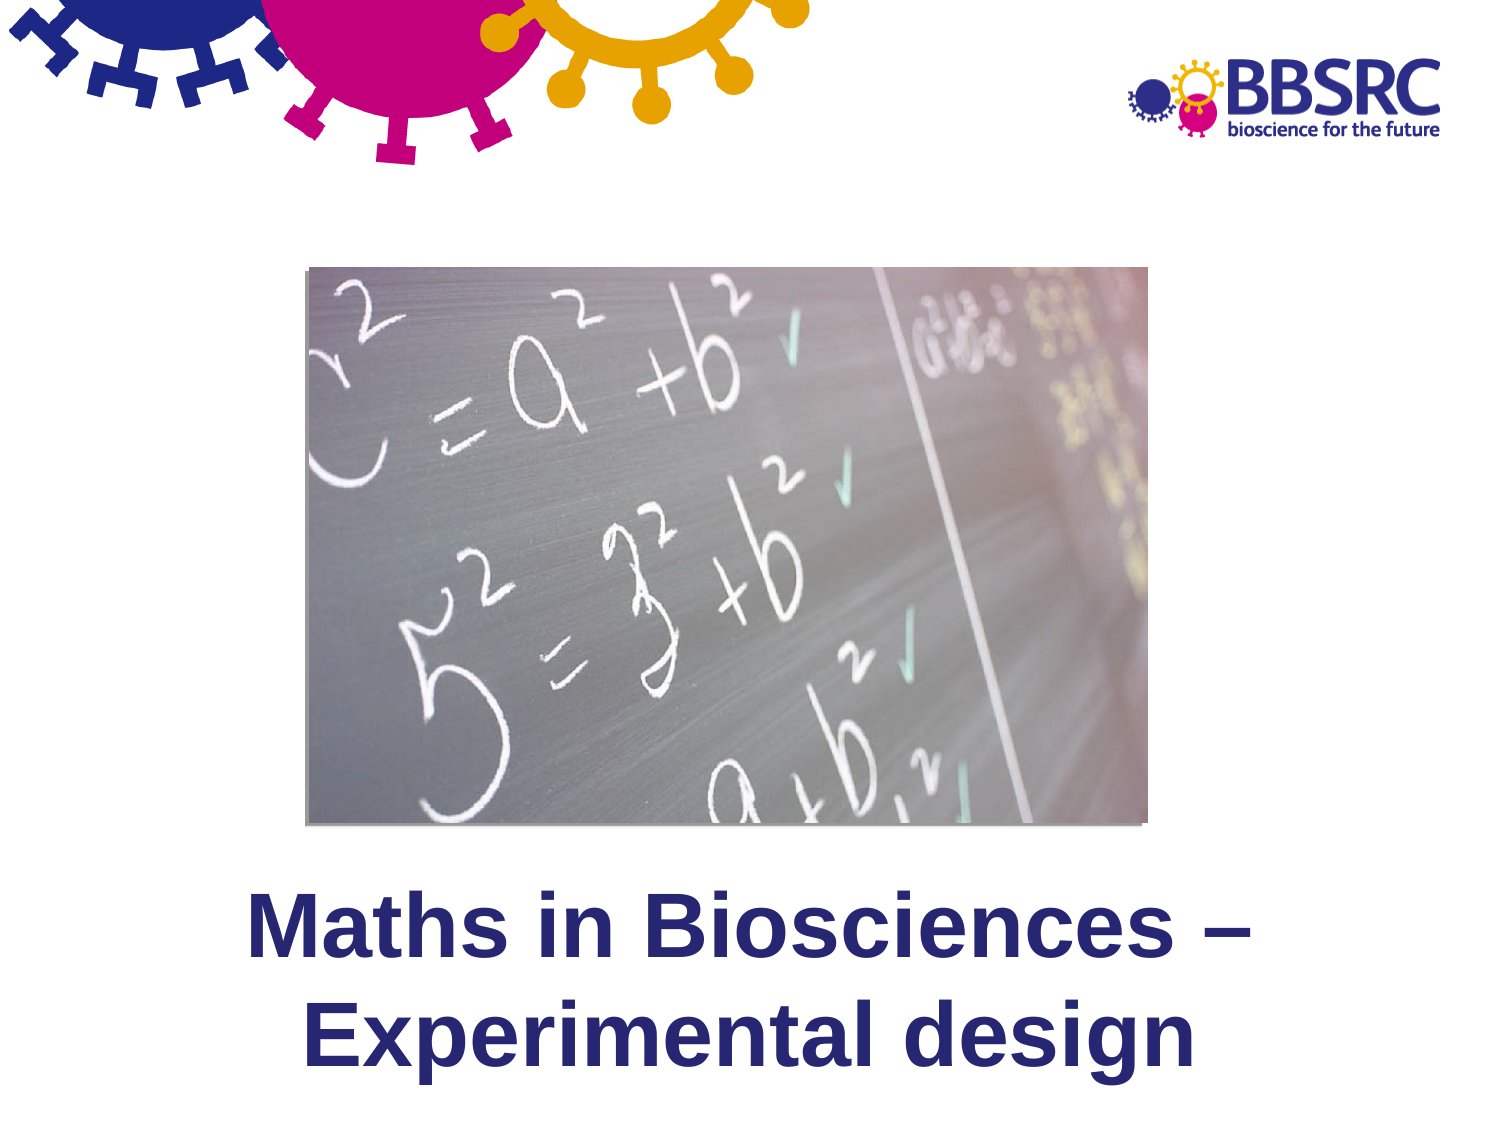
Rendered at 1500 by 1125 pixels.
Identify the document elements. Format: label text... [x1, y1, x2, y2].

picture [309, 267, 1148, 823]
title Maths in Biosciences – Experimental design [112, 857, 1388, 1000]
